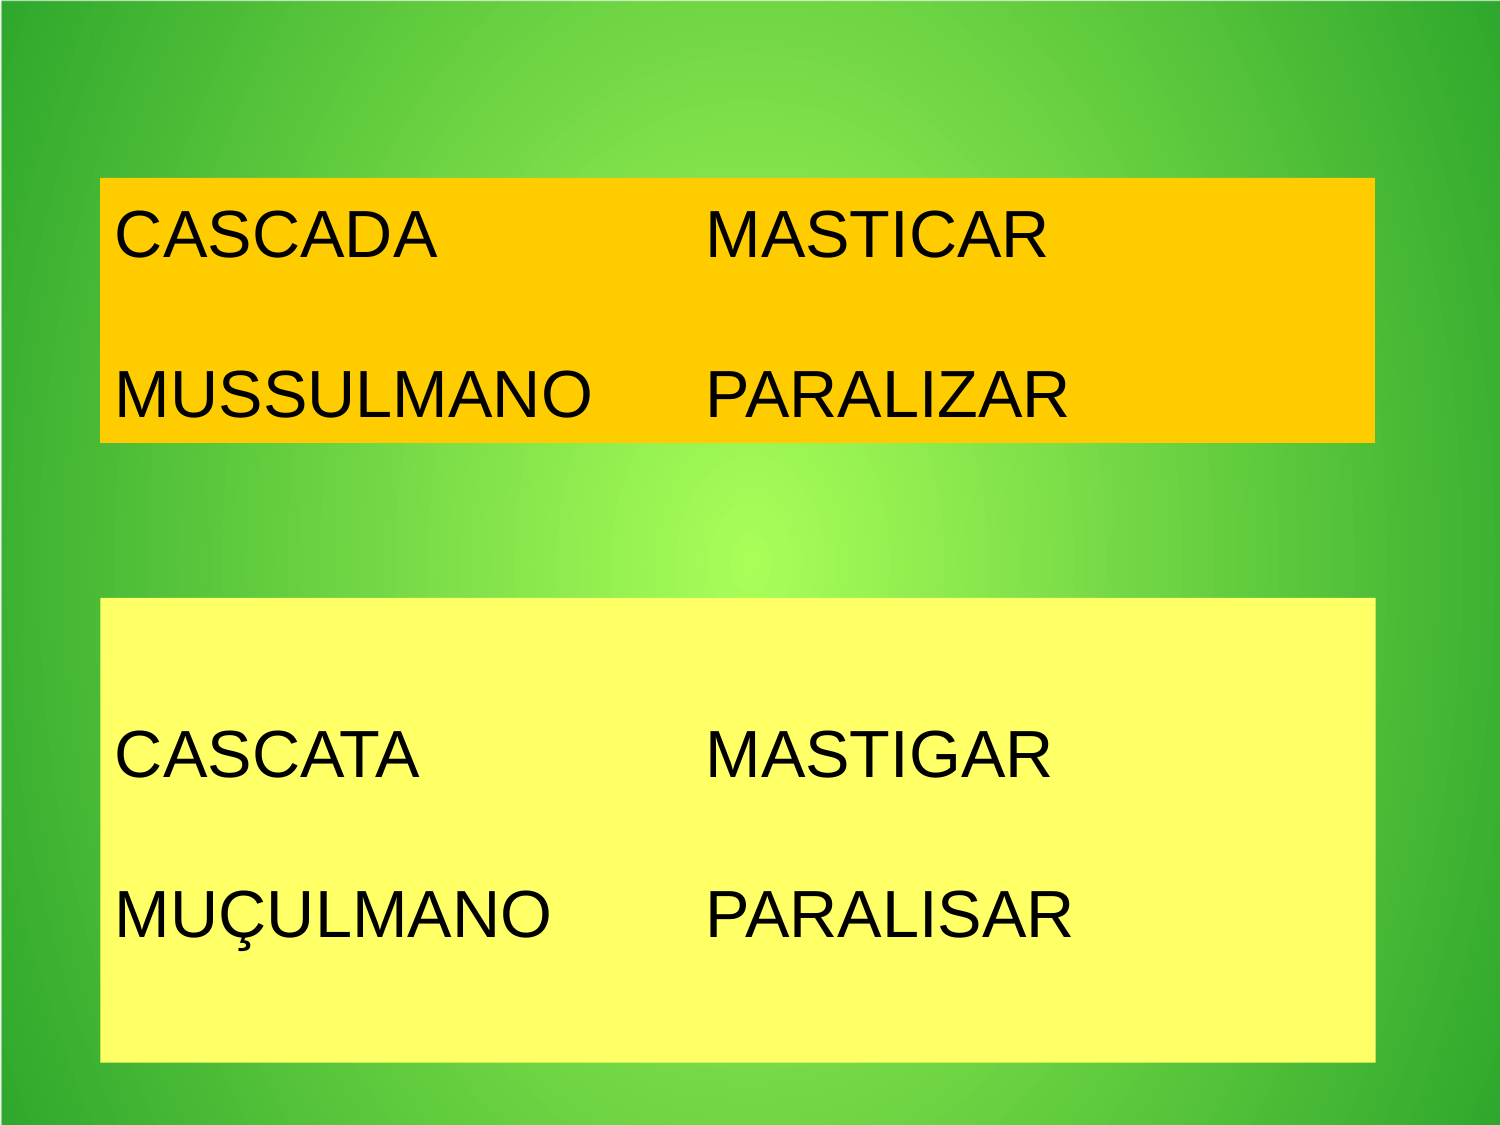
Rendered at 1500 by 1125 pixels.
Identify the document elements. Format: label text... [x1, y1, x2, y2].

picture [0, 0, 1500, 1125]
text_box CASCATA MASTIGAR MUÇULMANO PARALISAR [100, 597, 1376, 1063]
text_box CASCADA MASTICAR MUSSULMANO PARALIZAR [100, 177, 1375, 443]
